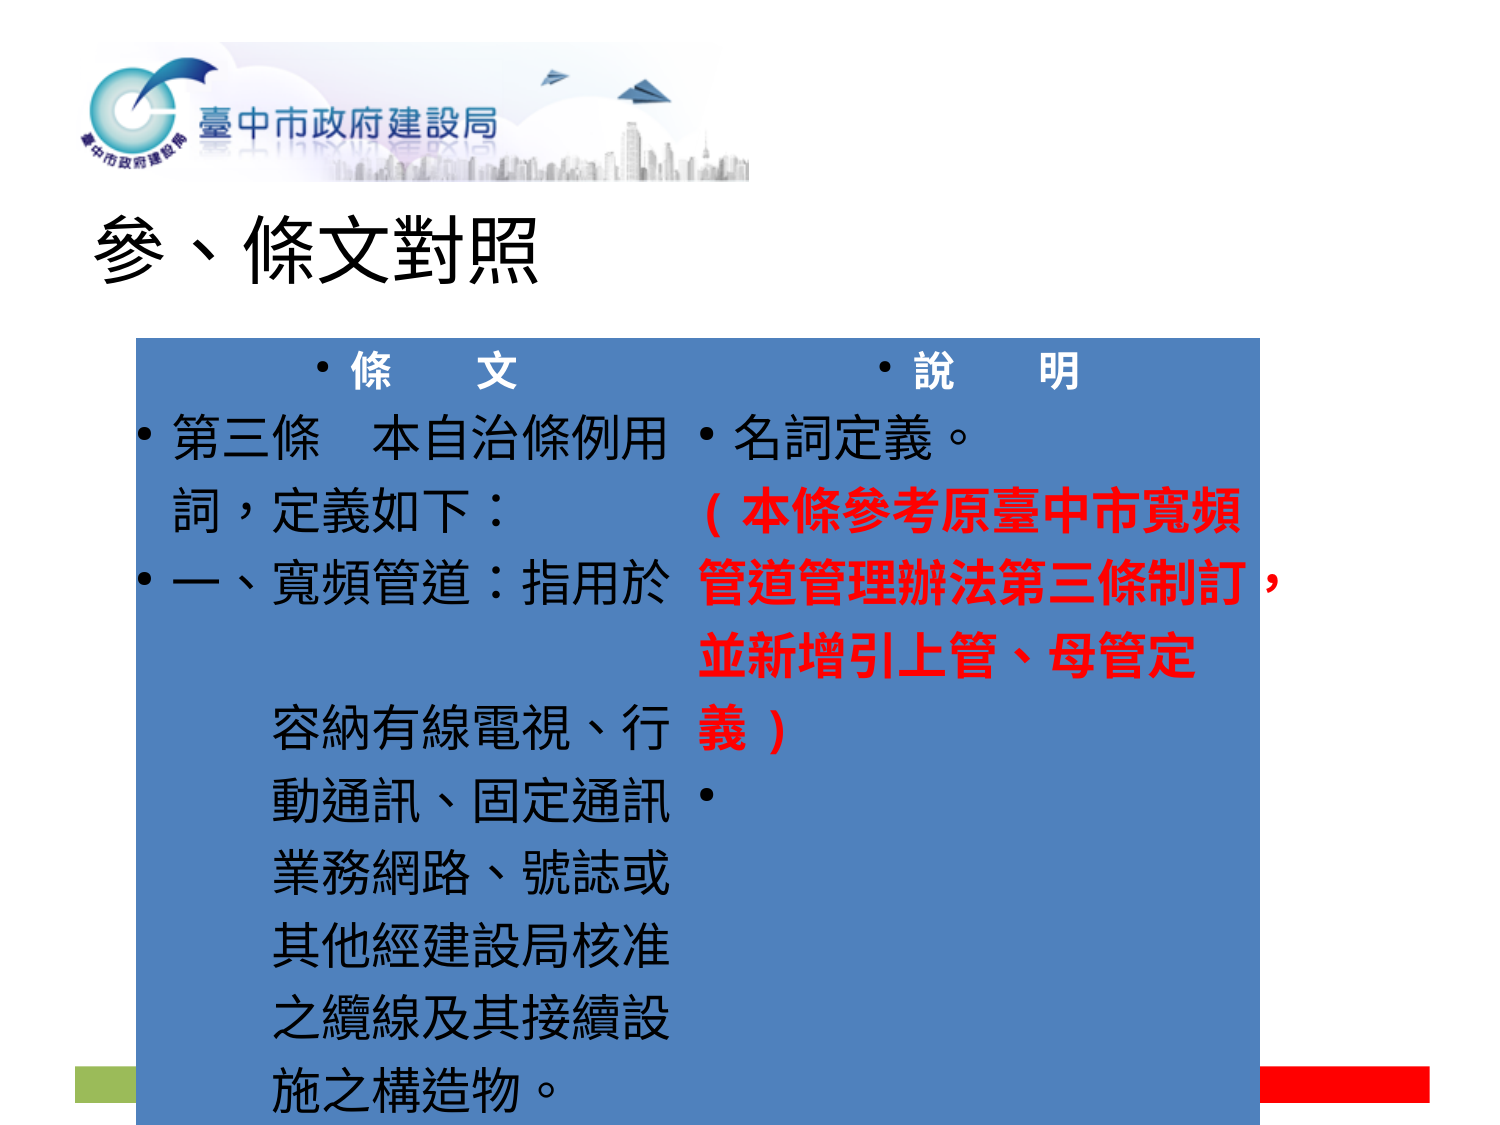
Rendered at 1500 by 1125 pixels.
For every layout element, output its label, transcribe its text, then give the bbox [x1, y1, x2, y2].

text_box [1260, 1053, 1489, 1114]
table_header 條 文 [136, 338, 698, 399]
text_box 參、條文對照 [76, 196, 1427, 303]
table_header 說 明 [698, 338, 1260, 399]
table_cell 第三條 本自治條例用詞，定義如下： 一、寬頻管道：指用於 容納有線電視、行 動通訊、固定通訊 業務網路、號誌或 其他經建設局核准 之纜線及其接續設 施之構造物。 二、纜線業者：指得利 [136, 399, 698, 1125]
table_cell 名詞定義。 (本條參考原臺中市寬頻管道管理辦法第三條制訂，並新增引上管、母管定義) [698, 399, 1260, 1125]
